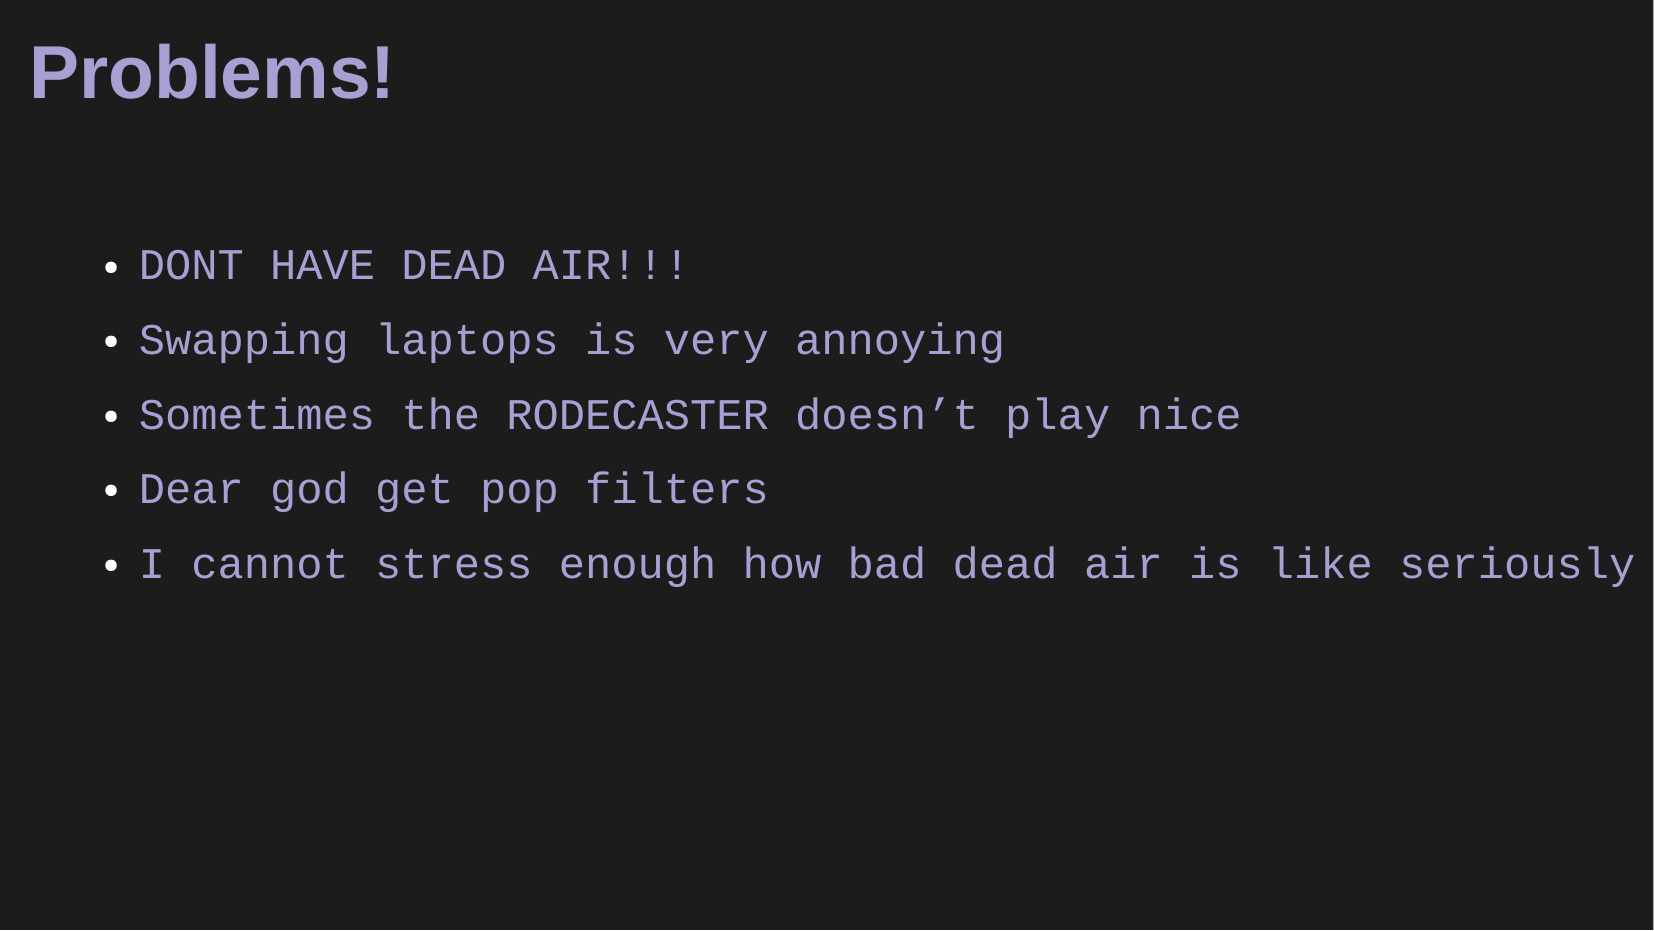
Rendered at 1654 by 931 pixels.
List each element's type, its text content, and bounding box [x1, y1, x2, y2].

title Problems! [29, 11, 1536, 133]
text_box DONT HAVE DEAD AIR!!! Swapping laptops is very annoying Sometimes the RODECASTER doesn’t play nice Dear god get pop filters I cannot stress enough how bad dead air is like seriously [88, 236, 1654, 857]
